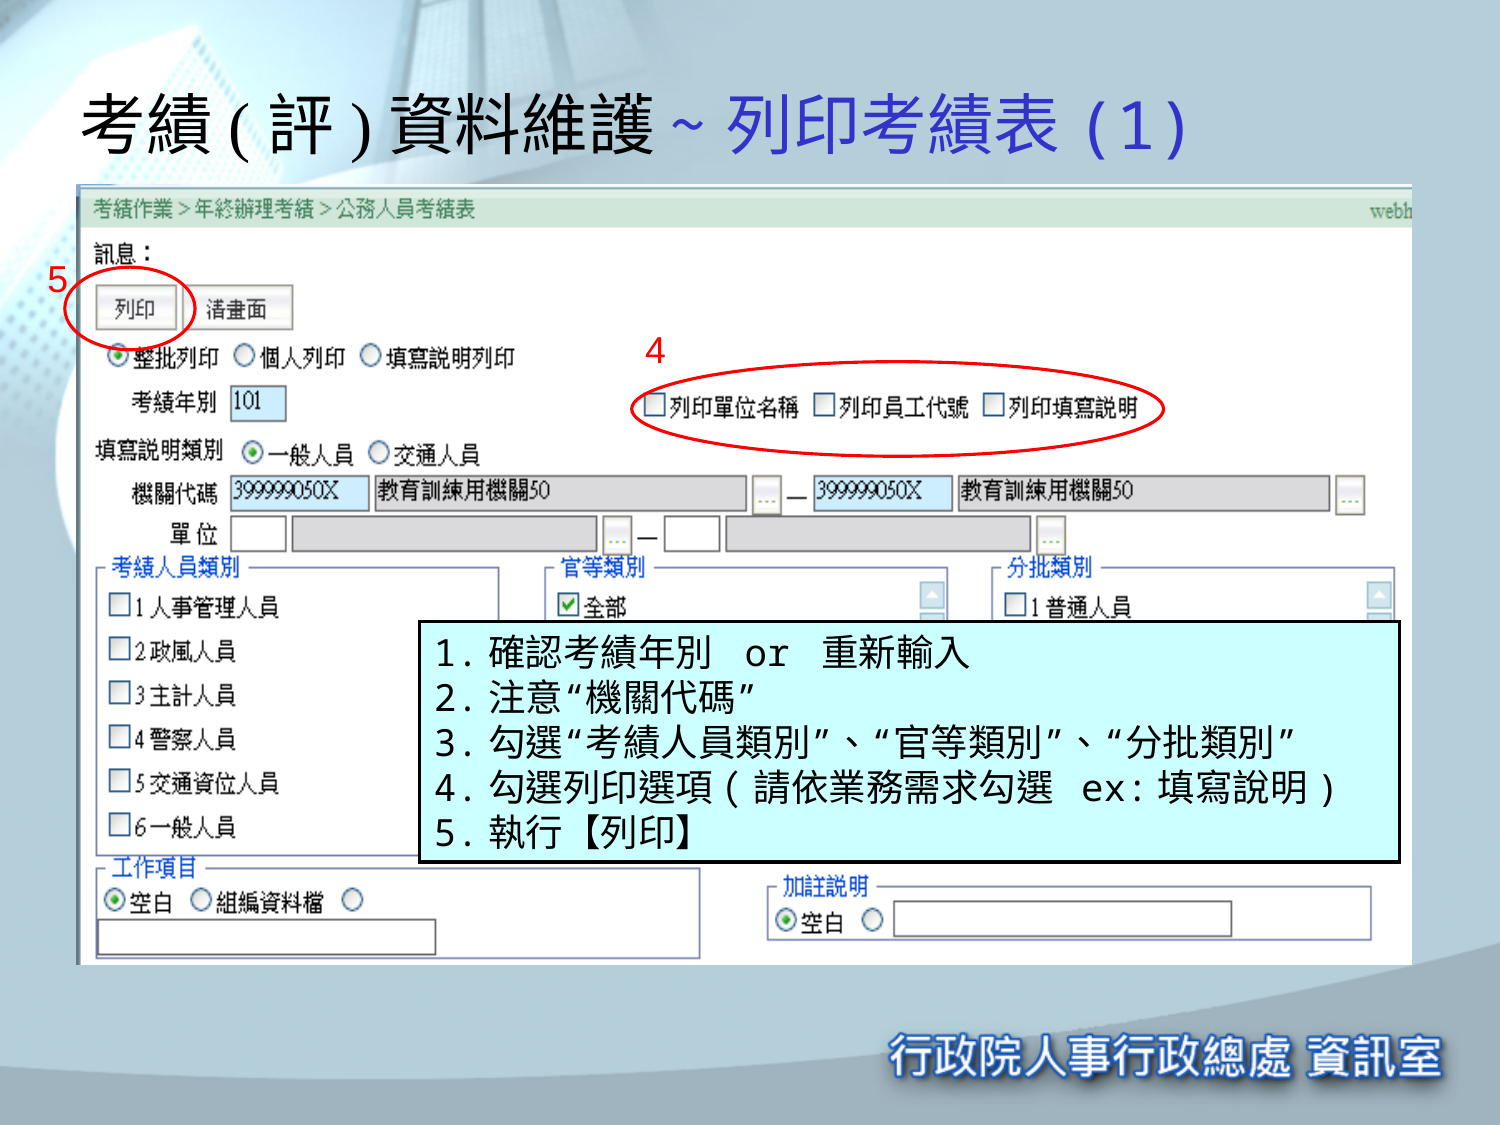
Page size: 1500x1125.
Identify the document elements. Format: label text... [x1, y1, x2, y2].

picture [0, 0, 1500, 1125]
text_box 1.確認考績年別 or 重新輸入 2.注意“機關代碼” 3.勾選“考績人員類別”、“官等類別”、“分批類別” 4.勾選列印選項(請依業務需求勾選 ex:填寫說明) 5.執行【列印】 [419, 621, 1400, 863]
text_box 5 [34, 255, 82, 301]
text_box 4 [631, 326, 680, 372]
text_box 考績(評)資料維護~列印考績表(1) [64, 66, 1365, 179]
